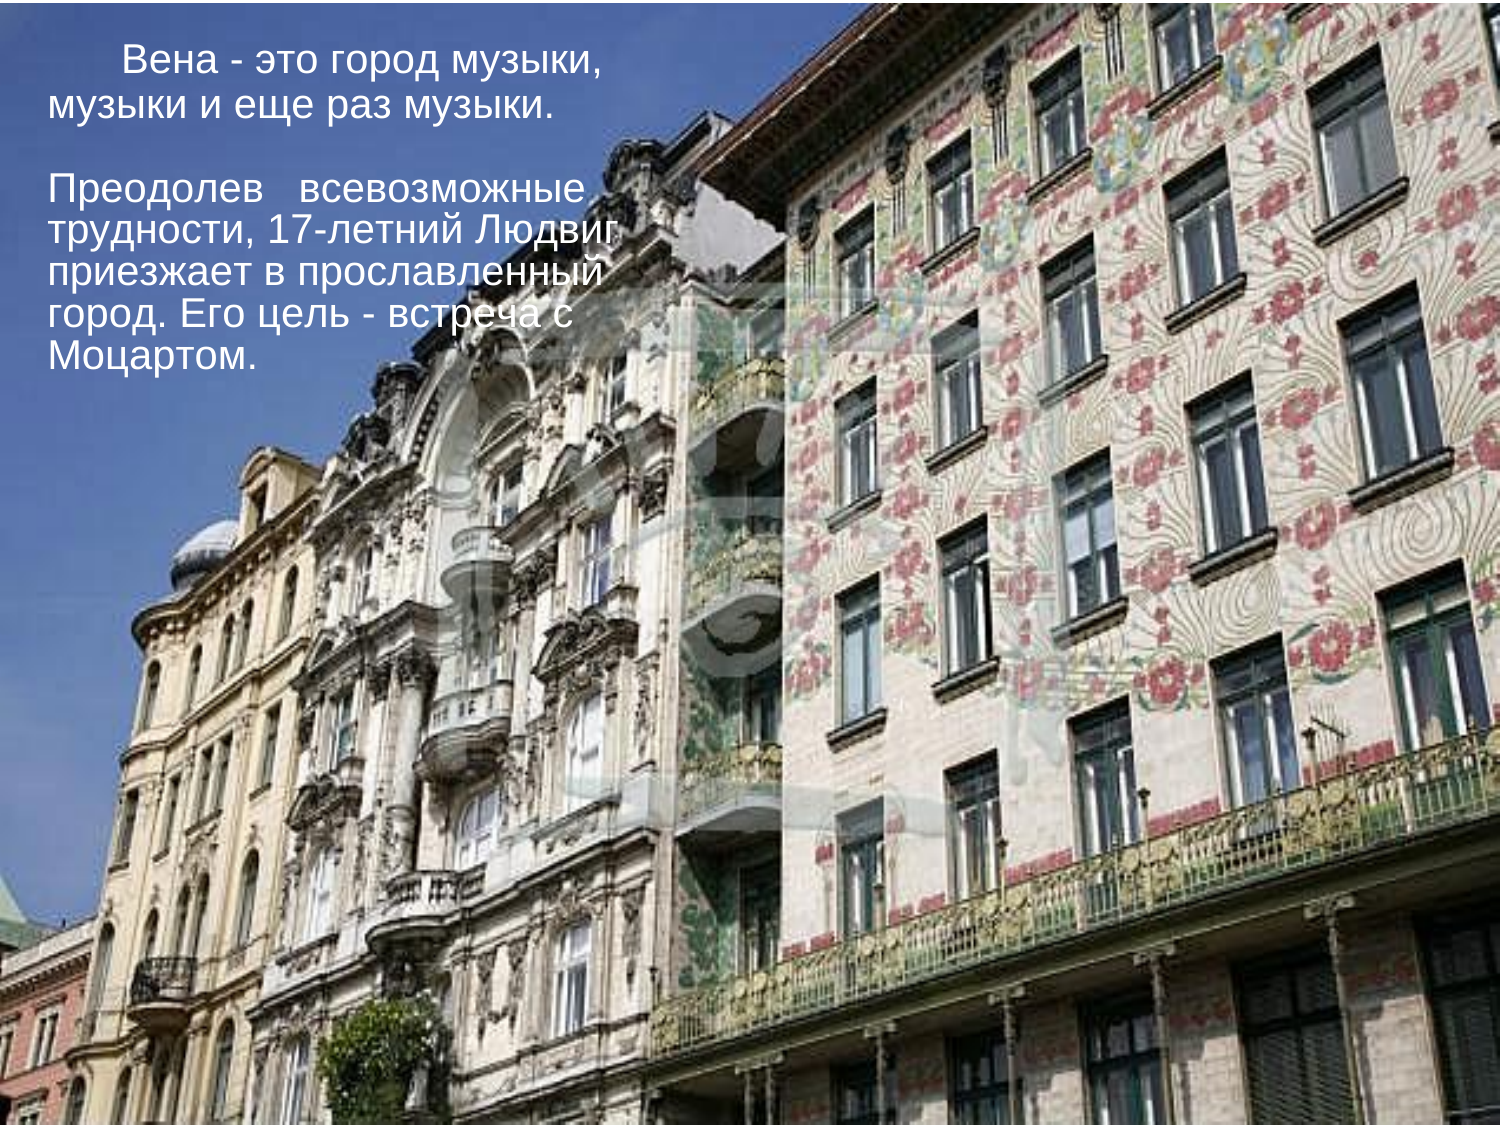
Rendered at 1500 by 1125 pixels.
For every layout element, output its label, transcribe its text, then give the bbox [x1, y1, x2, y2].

list Вена - это город музыки, музыки и еще раз музыки. Преодолев всевозможные трудности, 17-летний Людвиг приезжает в прославленный город. Его цель - встреча с Моцартом. [0, 19, 709, 536]
picture [0, 3, 1500, 1125]
